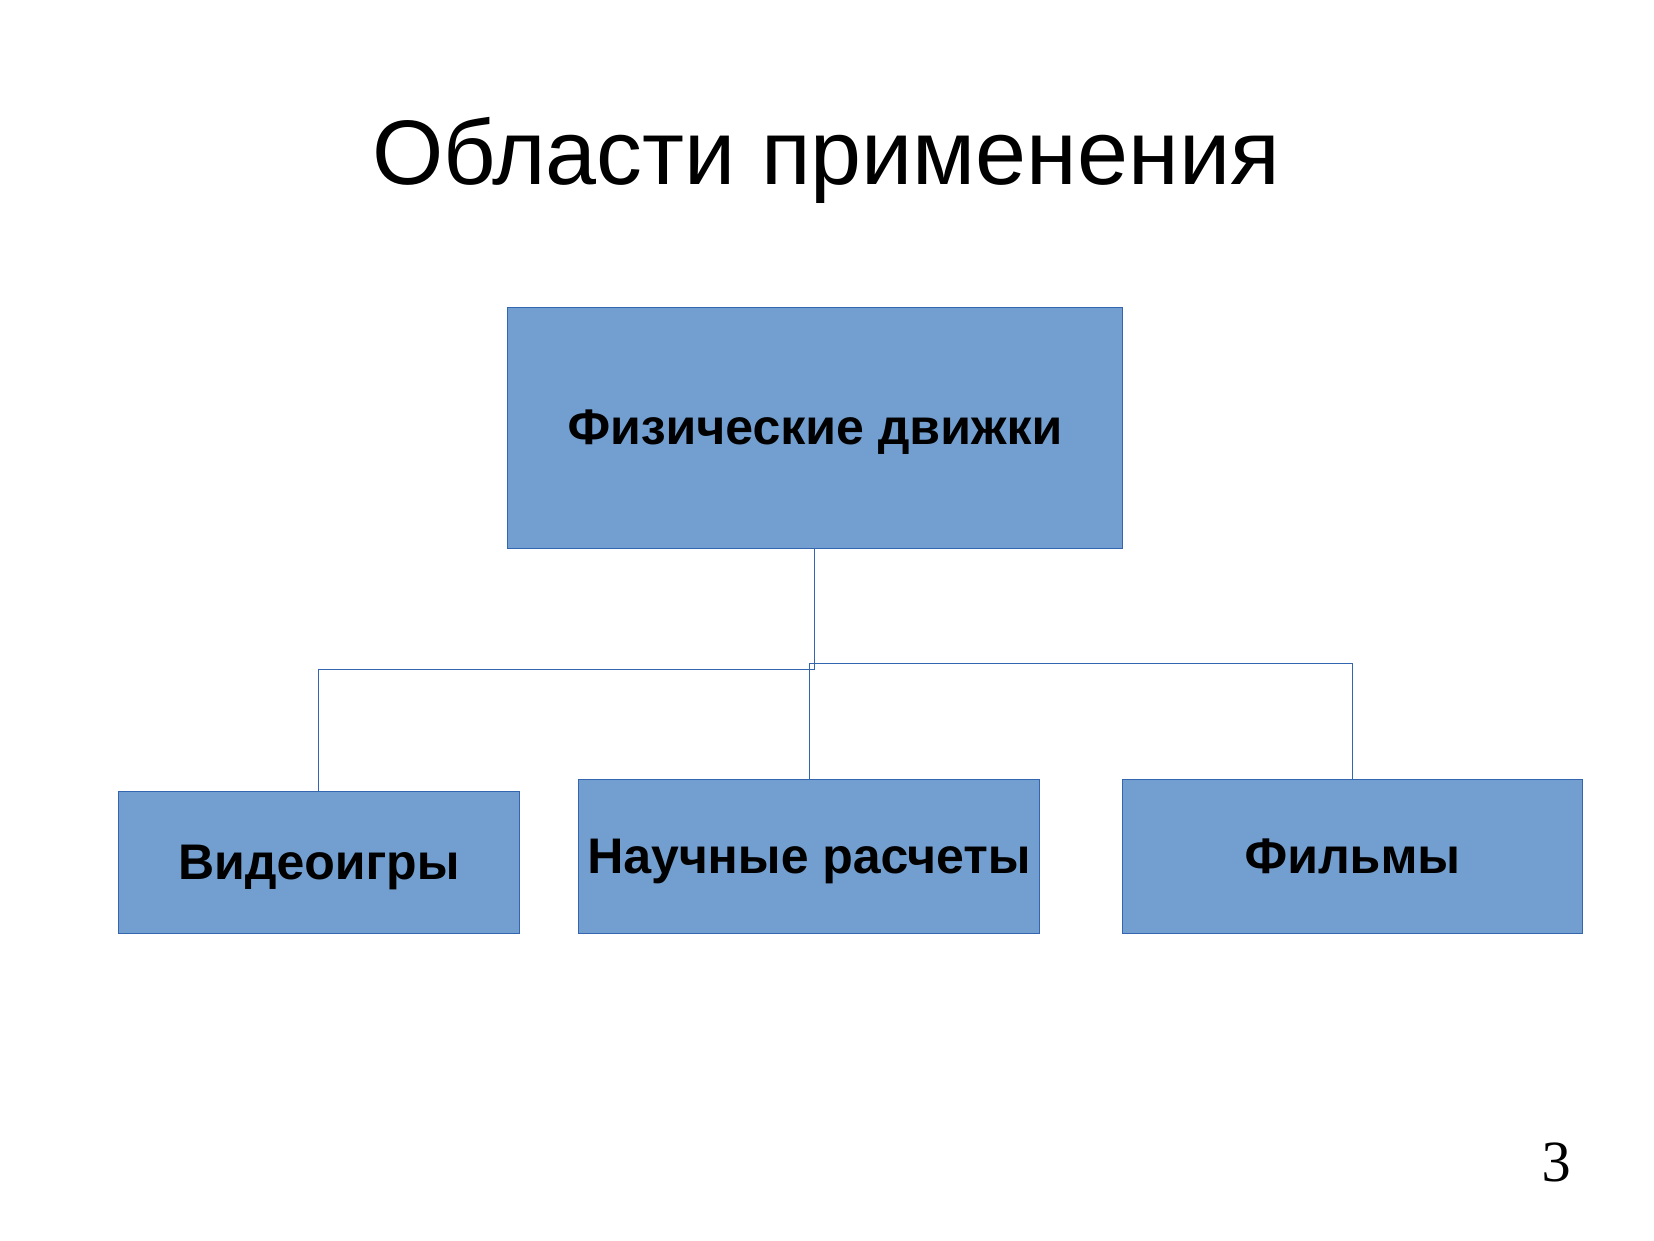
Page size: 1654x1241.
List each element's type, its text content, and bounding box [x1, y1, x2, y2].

text_box Фильмы [1122, 779, 1583, 934]
text_box Видеоигры [118, 791, 520, 934]
text_box Научные расчеты [578, 779, 1040, 934]
title Области применения [82, 49, 1571, 257]
text_box Физические движки [507, 307, 1123, 549]
